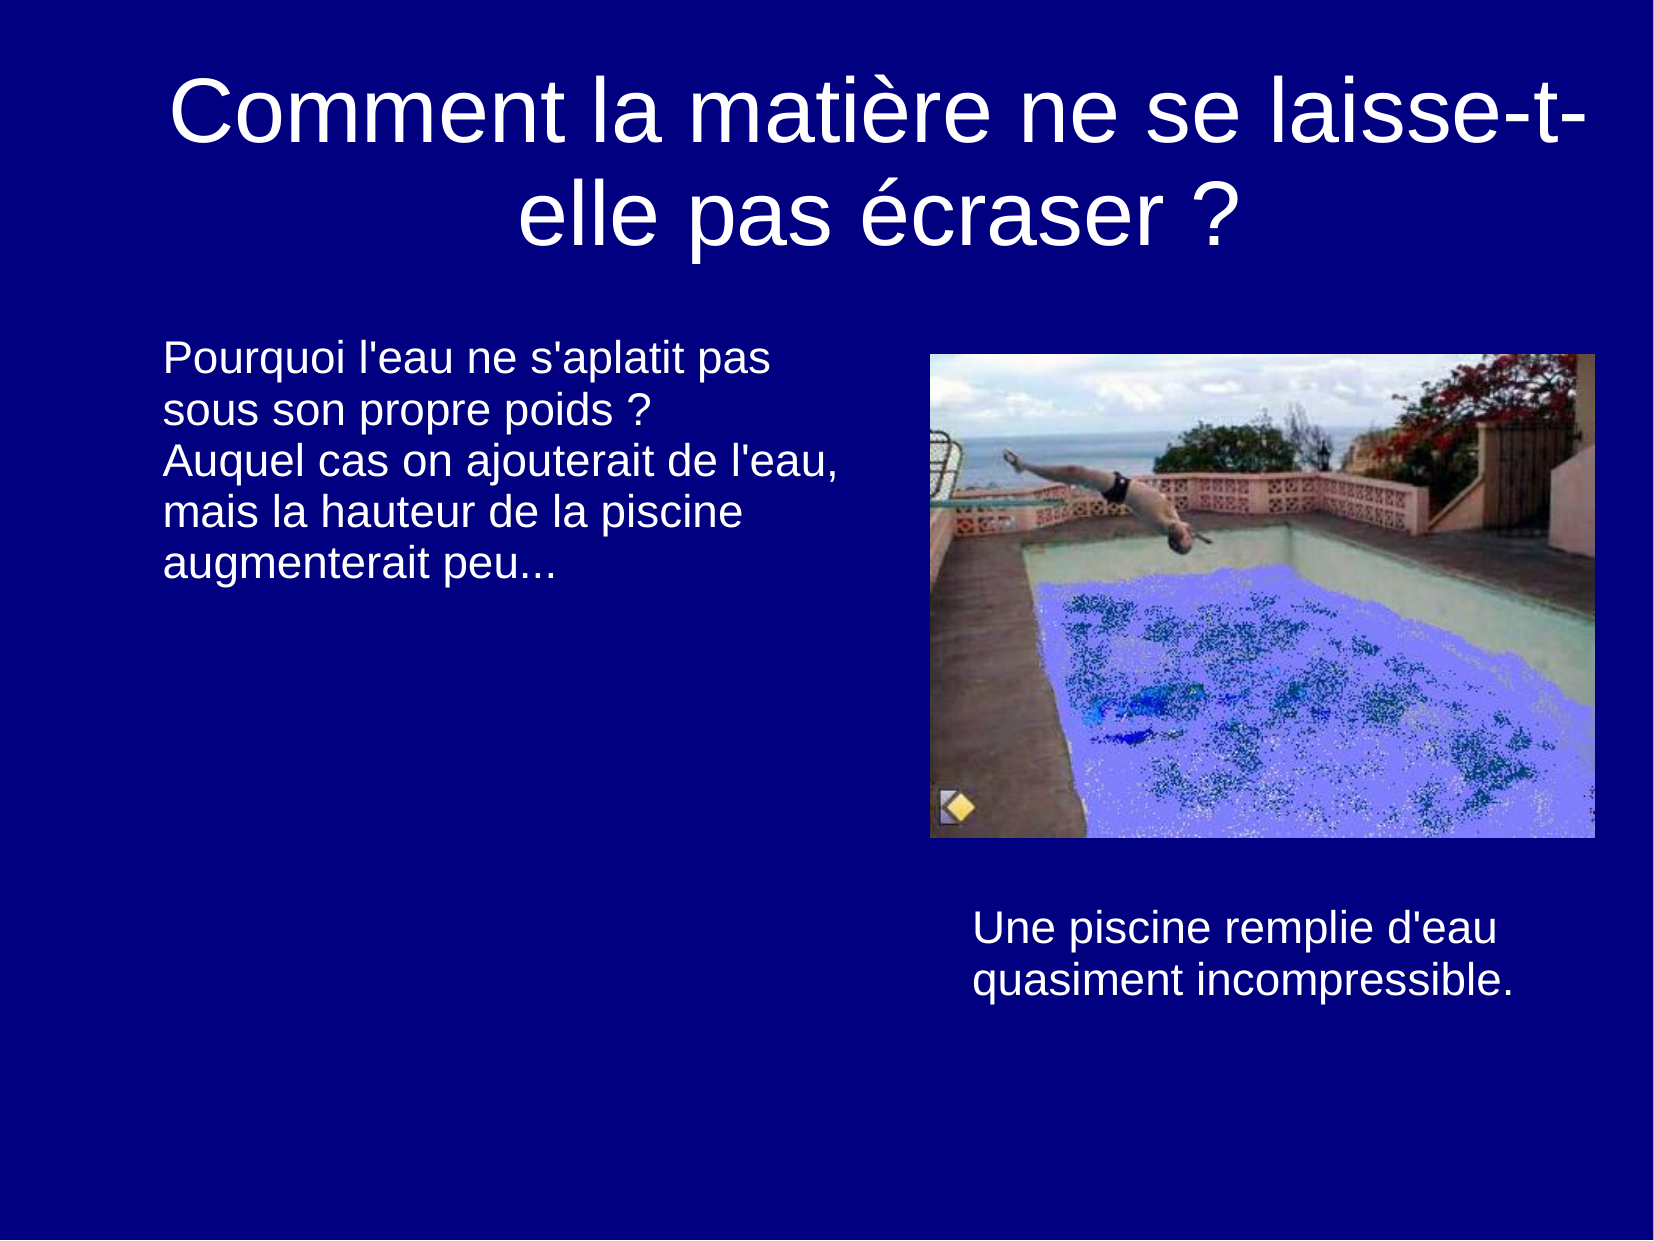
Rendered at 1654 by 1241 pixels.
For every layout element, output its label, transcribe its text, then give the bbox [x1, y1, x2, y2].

picture [930, 354, 1595, 838]
title Comment la matière ne se laisse-t-elle pas écraser ? [135, 58, 1625, 266]
text_box Pourquoi l'eau ne s'aplatit pas sous son propre poids ? Auquel cas on ajouterait de l'eau, mais la hauteur de la piscine augmenterait peu... [147, 324, 855, 697]
text_box Une piscine remplie d'eau quasiment incompressible. [957, 895, 1531, 1012]
